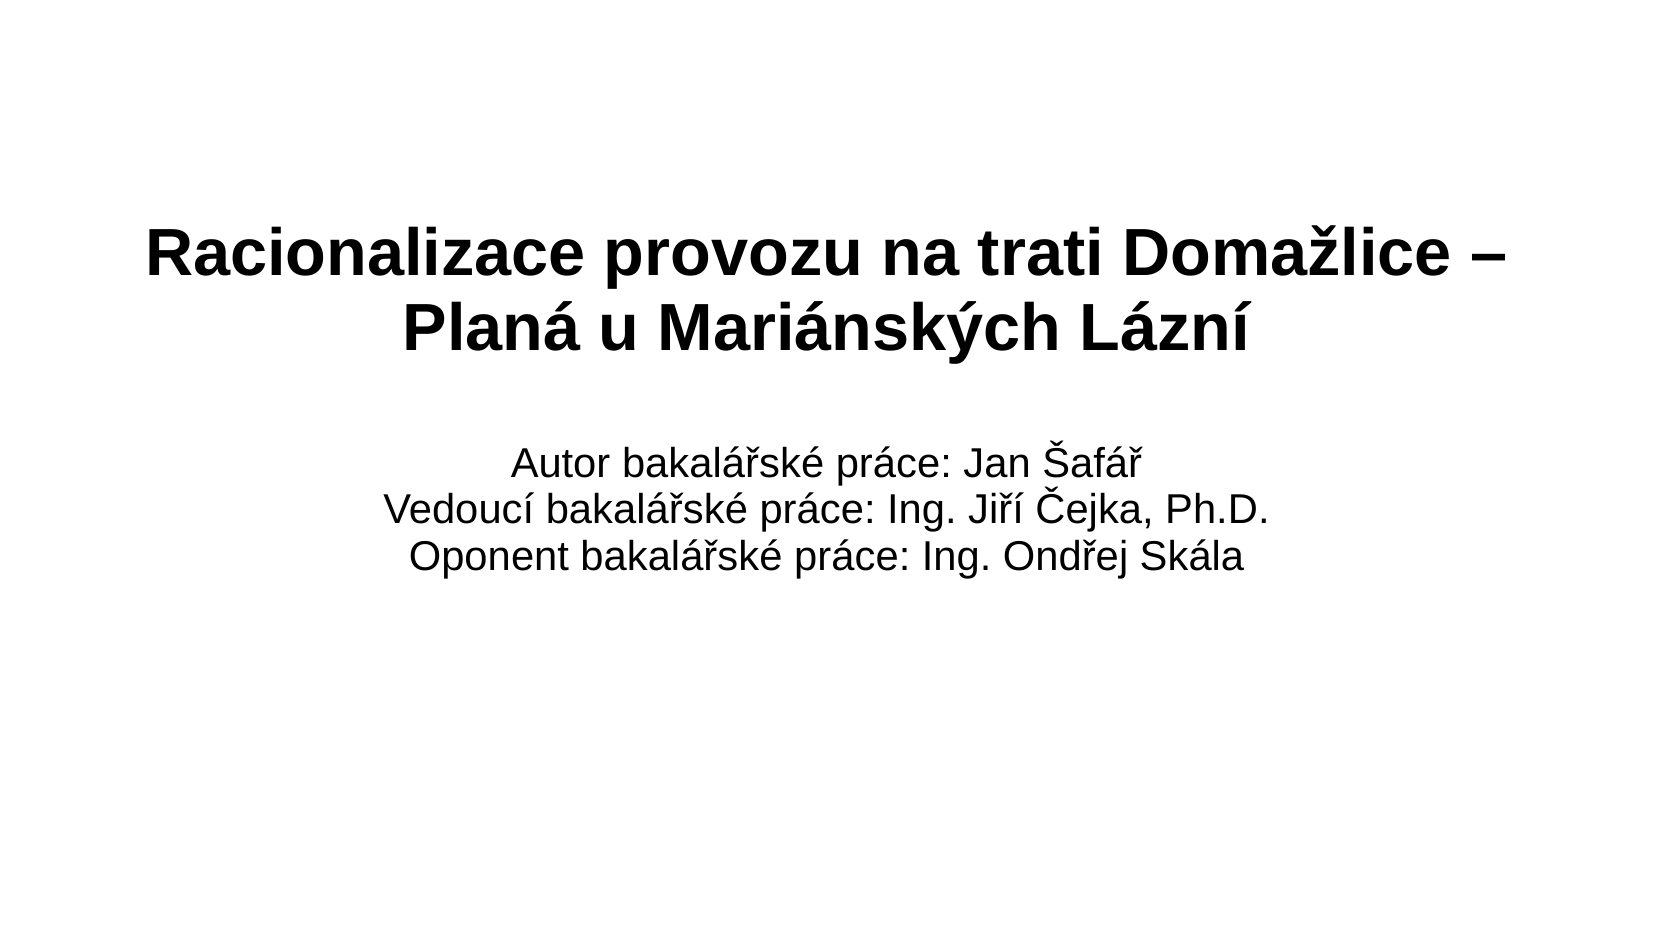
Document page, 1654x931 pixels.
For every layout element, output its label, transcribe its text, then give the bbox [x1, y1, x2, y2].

subtitle Racionalizace provozu na trati Domažlice – Planá u Mariánských Lázní Autor bakalářské práce: Jan Šafář Vedoucí bakalářské práce: Ing. Jiří Čejka, Ph.D. Oponent bakalářské práce: Ing. Ondřej Skála [82, 37, 1571, 757]
